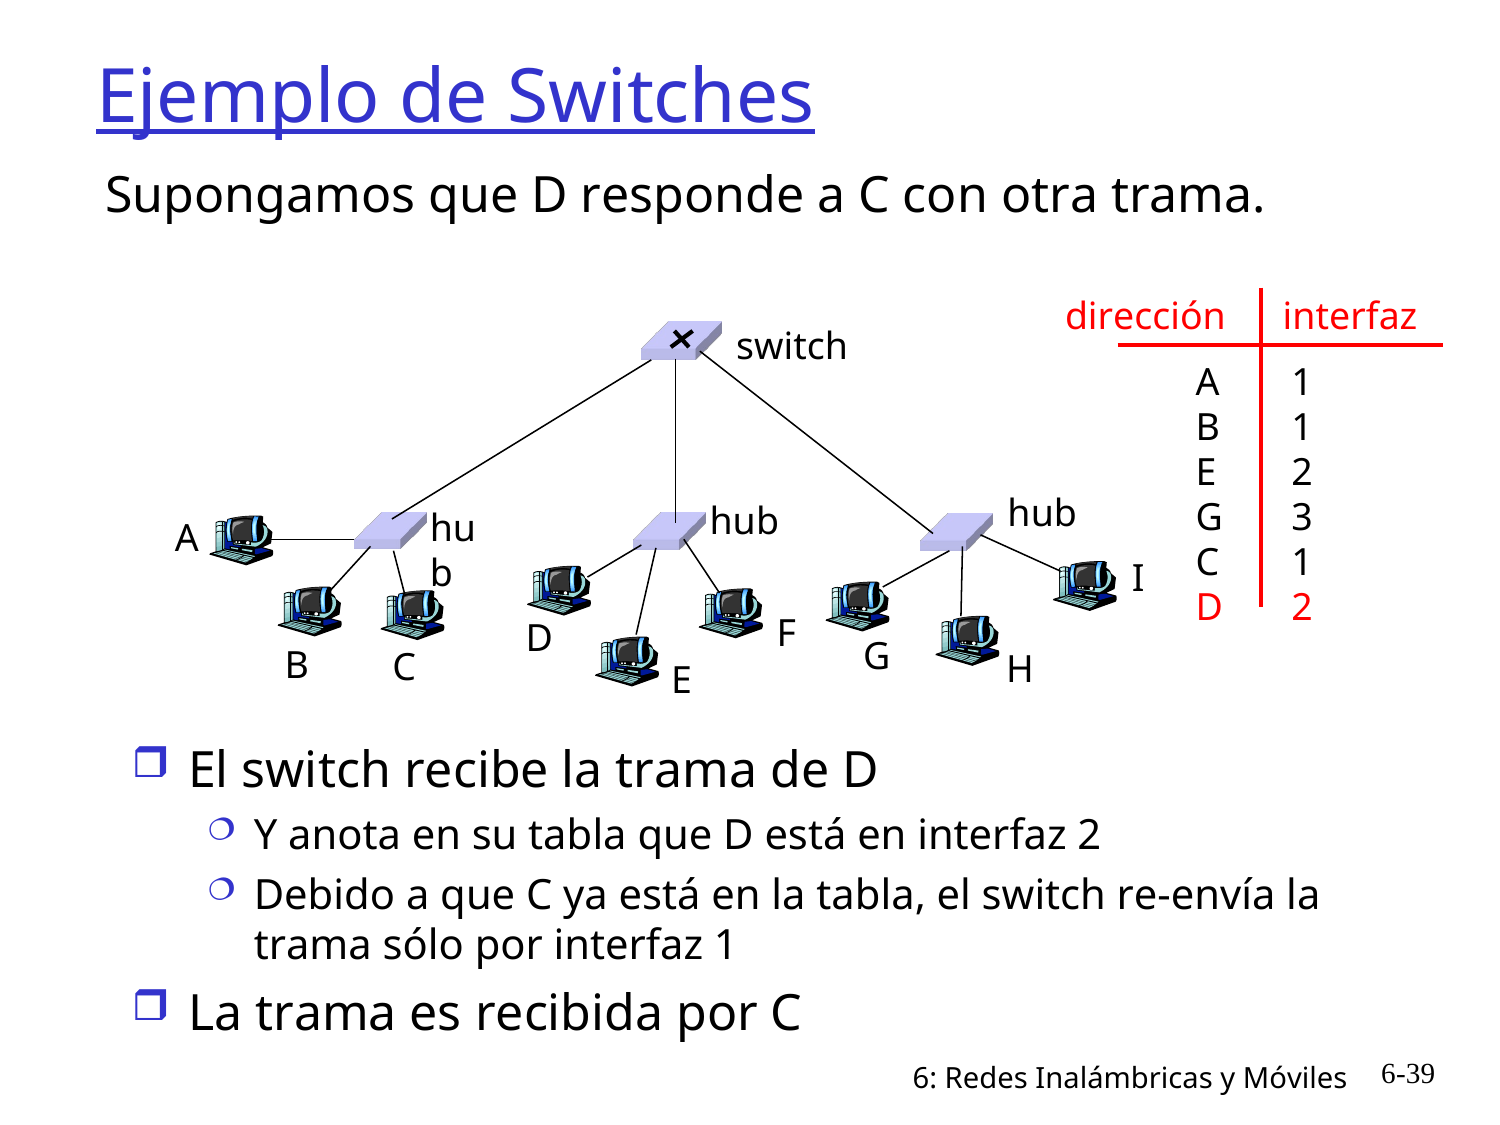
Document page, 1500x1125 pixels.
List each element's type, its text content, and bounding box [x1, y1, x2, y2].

picture [1052, 560, 1118, 611]
picture [380, 589, 446, 641]
picture [527, 565, 592, 616]
text_box hub [415, 496, 511, 603]
text_box El switch recibe la trama de D Y anota en su tabla que D está en interfaz 2 Debido a que C ya está en la tabla, el switch re-envía la trama sólo por interfaz 1 La trama es recibida por C [117, 729, 1393, 1032]
text_box [354, 512, 415, 549]
text_box C [377, 635, 432, 696]
text_box A [160, 506, 214, 567]
text_box F [761, 601, 812, 662]
picture [698, 588, 764, 639]
text_box E [656, 648, 707, 709]
text_box [633, 512, 694, 550]
text_box [920, 513, 992, 551]
text_box B [269, 633, 325, 694]
text_box [641, 321, 721, 360]
list Supongamos que D responde a C con otra trama. [90, 151, 1366, 915]
picture [277, 586, 343, 637]
title Ejemplo de Switches [81, 0, 1357, 188]
text_box hub [992, 481, 1092, 542]
picture [214, 515, 275, 566]
picture [935, 615, 1001, 666]
text_box A B E G C D [1180, 350, 1239, 636]
text_box switch [721, 314, 864, 375]
picture [825, 581, 891, 632]
text_box 1 1 2 3 1 2 [1276, 349, 1328, 636]
text_box G [848, 624, 906, 686]
text_box hub [694, 489, 794, 551]
text_box interfaz [1268, 284, 1433, 346]
text_box H [991, 637, 1049, 698]
picture [595, 636, 660, 687]
text_box I [1117, 546, 1160, 608]
text_box dirección [1050, 284, 1242, 346]
text_box D [510, 605, 569, 667]
